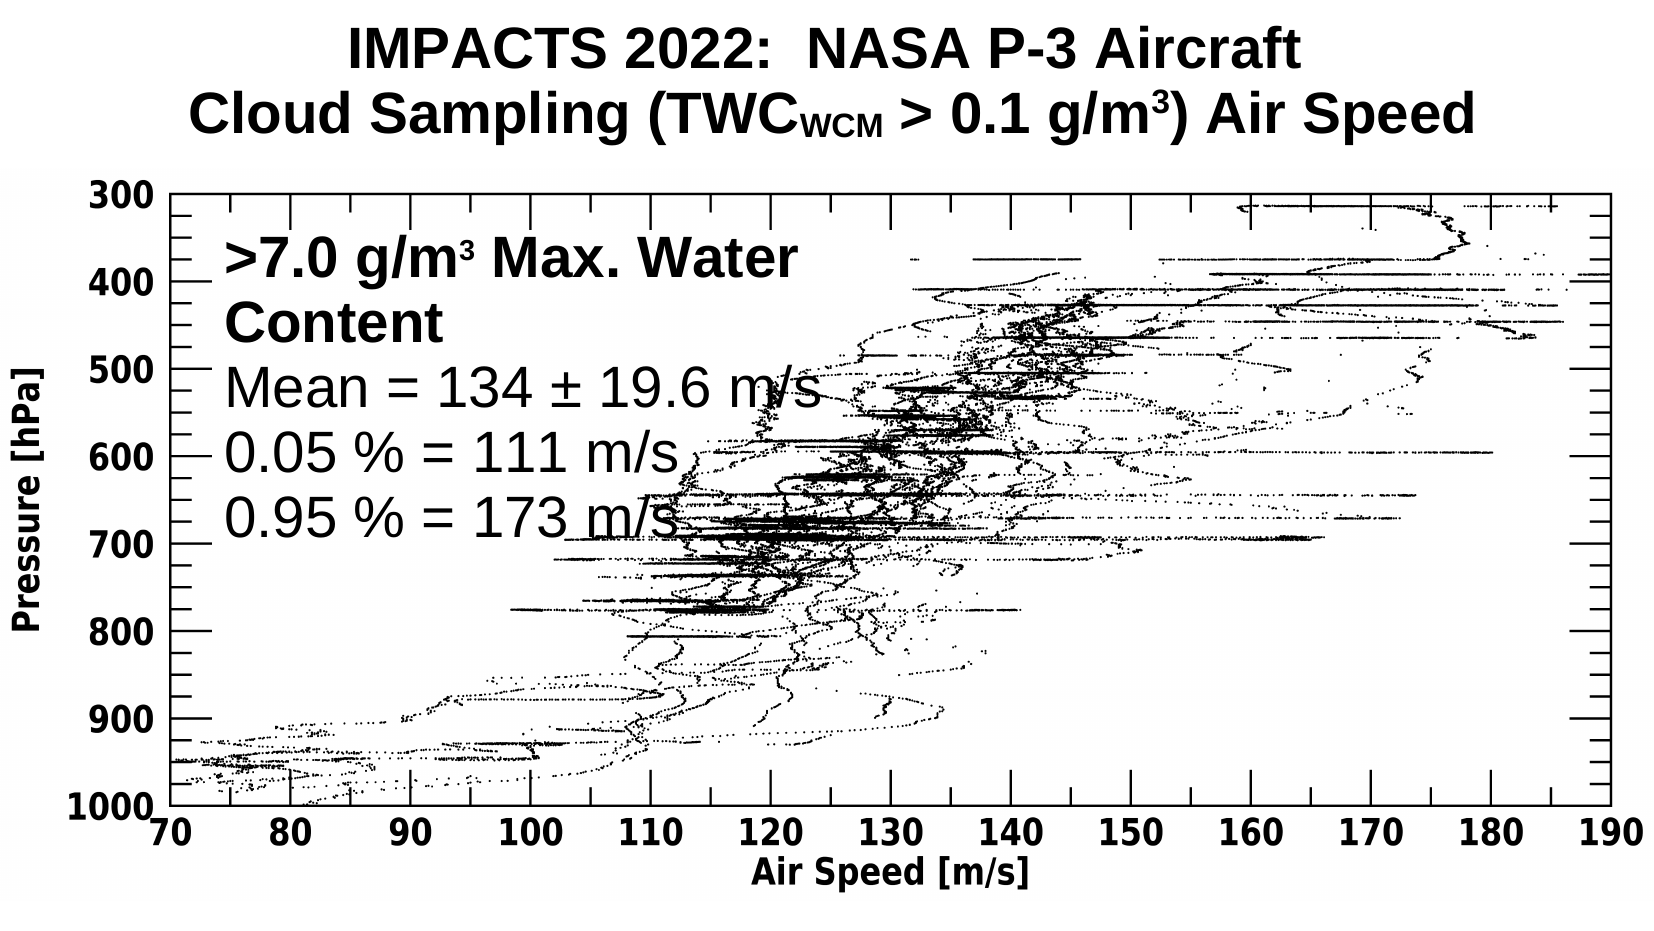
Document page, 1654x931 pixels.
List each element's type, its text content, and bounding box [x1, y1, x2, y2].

text_box >7.0 g/m3 Max. Water Content Mean = 134 ± 19.6 m/s 0.05 % = 111 m/s 0.95 % = 173 m/s [209, 217, 976, 558]
picture [0, 168, 1654, 901]
text_box IMPACTS 2022: NASA P-3 Aircraft Cloud Sampling (TWCWCM > 0.1 g/m3) Air Speed [0, 8, 1651, 168]
